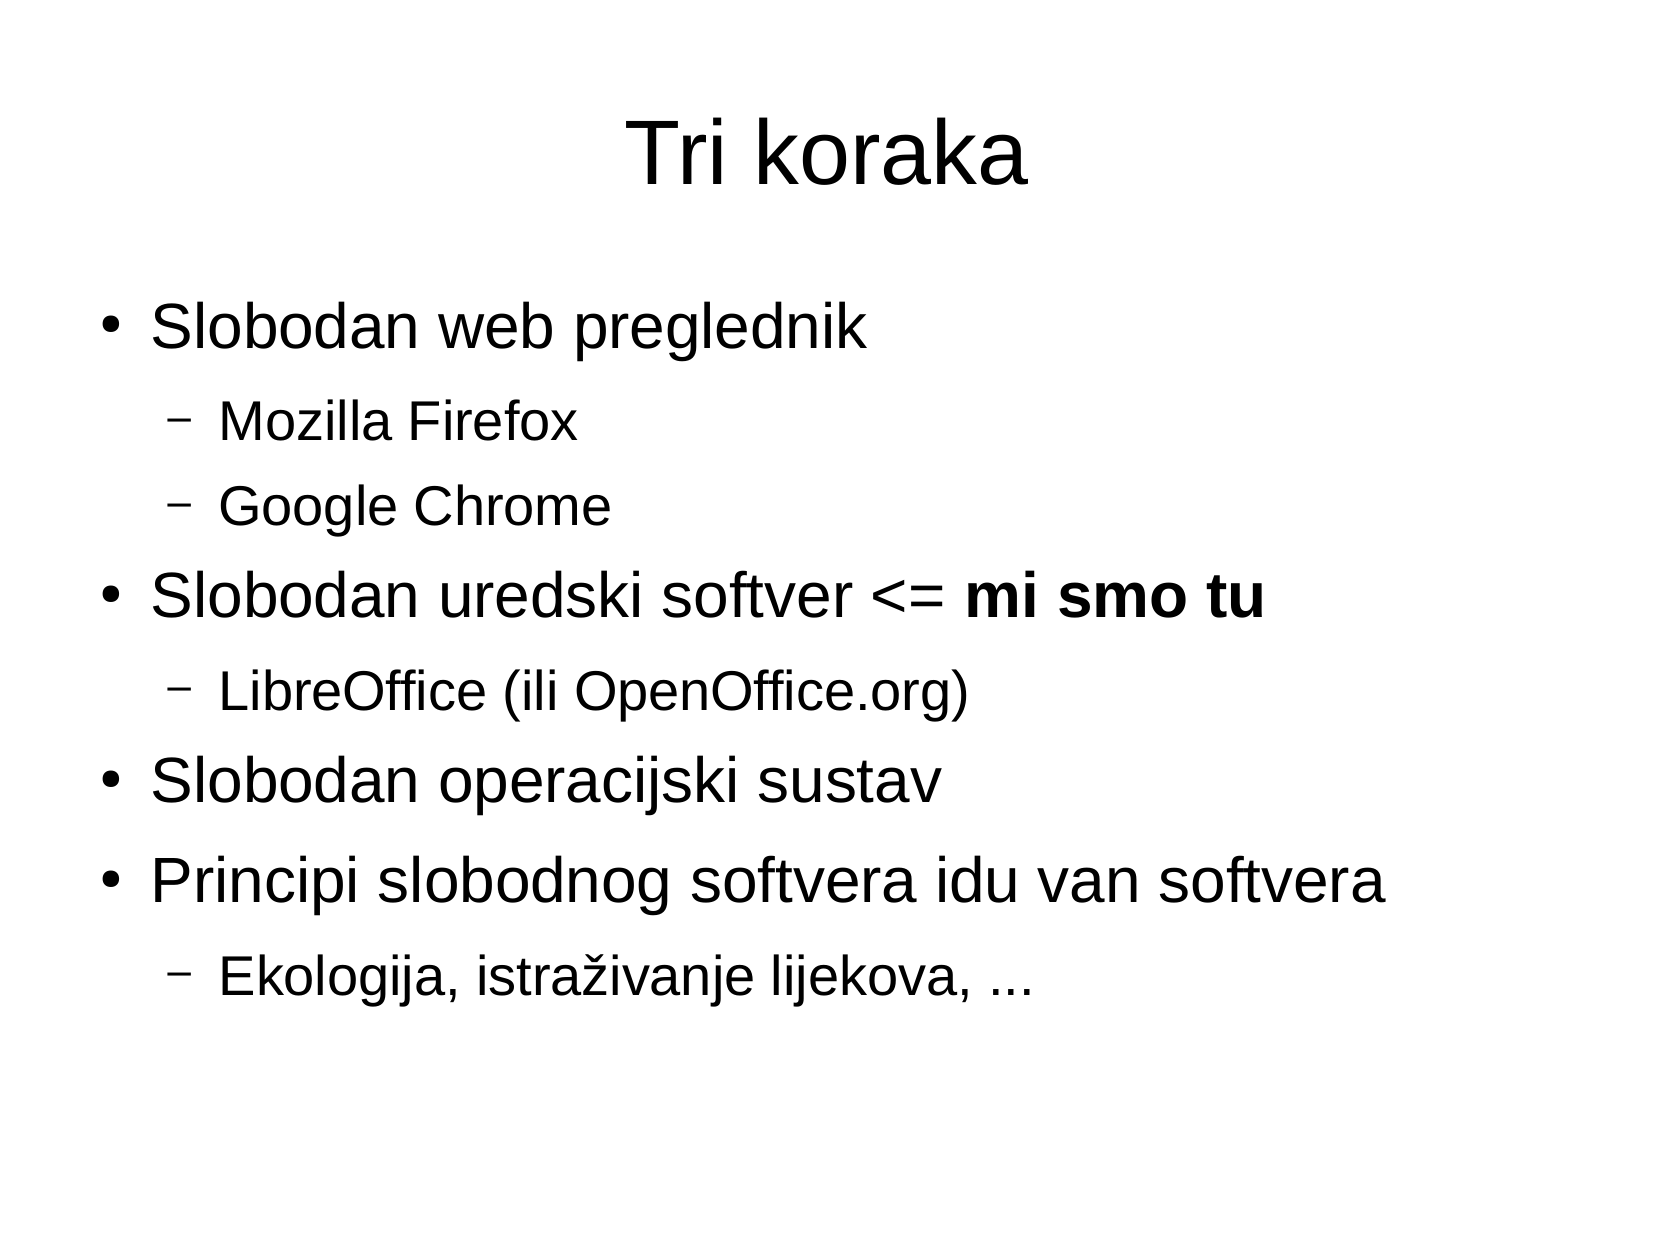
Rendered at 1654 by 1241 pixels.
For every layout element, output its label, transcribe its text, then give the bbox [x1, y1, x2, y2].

list Slobodan web preglednik Mozilla Firefox Google Chrome Slobodan uredski softver <= mi smo tu LibreOffice (ili OpenOffice.org) Slobodan operacijski sustav Principi slobodnog softvera idu van softvera Ekologija, istraživanje lijekova, ... [82, 290, 1571, 1010]
title Tri koraka [82, 49, 1571, 257]
